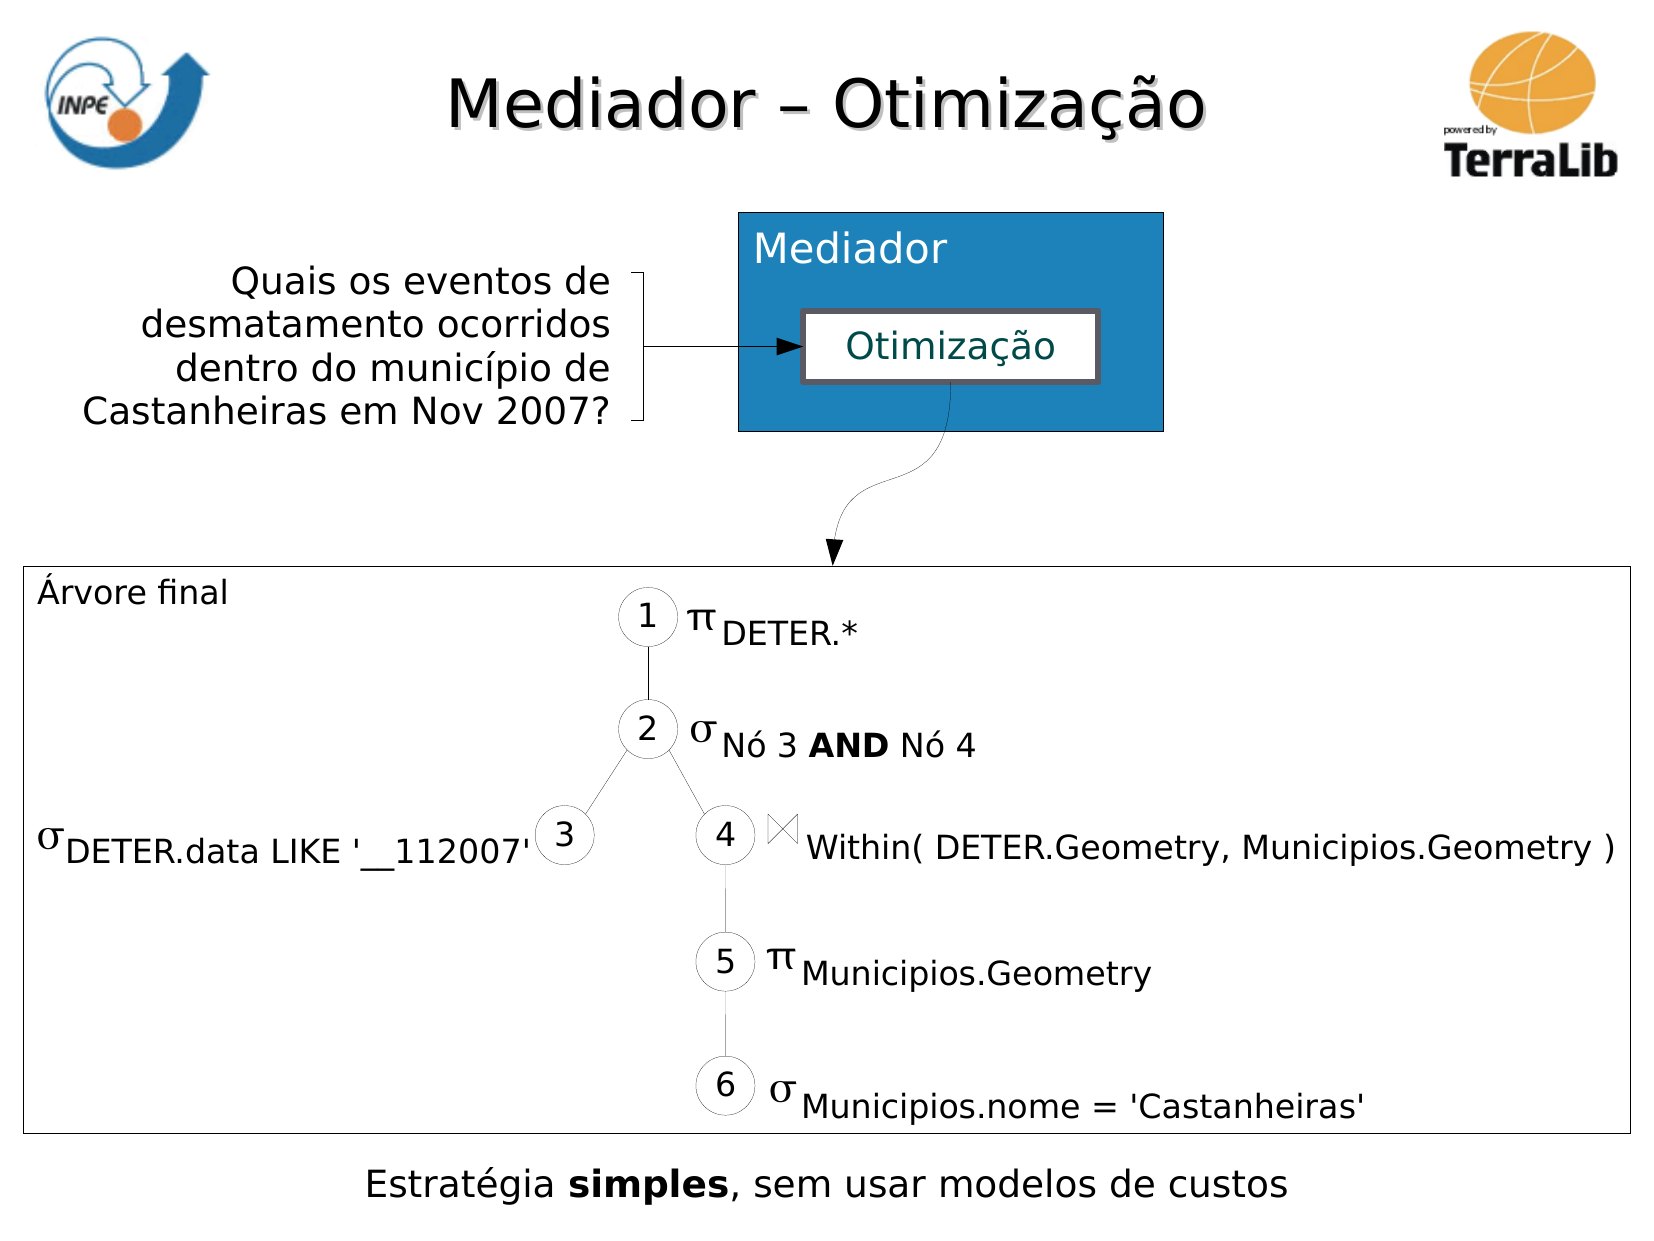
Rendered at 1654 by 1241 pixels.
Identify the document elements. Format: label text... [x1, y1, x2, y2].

picture [35, 29, 206, 178]
text_box Mediador [738, 347, 950, 432]
picture [21, 565, 1644, 1135]
title Mediador – Otimização [206, 25, 1447, 184]
picture [1447, 29, 1619, 178]
text_box Otimização [803, 311, 1099, 382]
text_box Mediador [738, 212, 1164, 432]
text_box Estratégia simples, sem usar modelos de custos [236, 1151, 1418, 1217]
text_box Quais os eventos de desmatamento ocorridos dentro do município de Castanheiras em Nov 2007? [53, 252, 626, 442]
